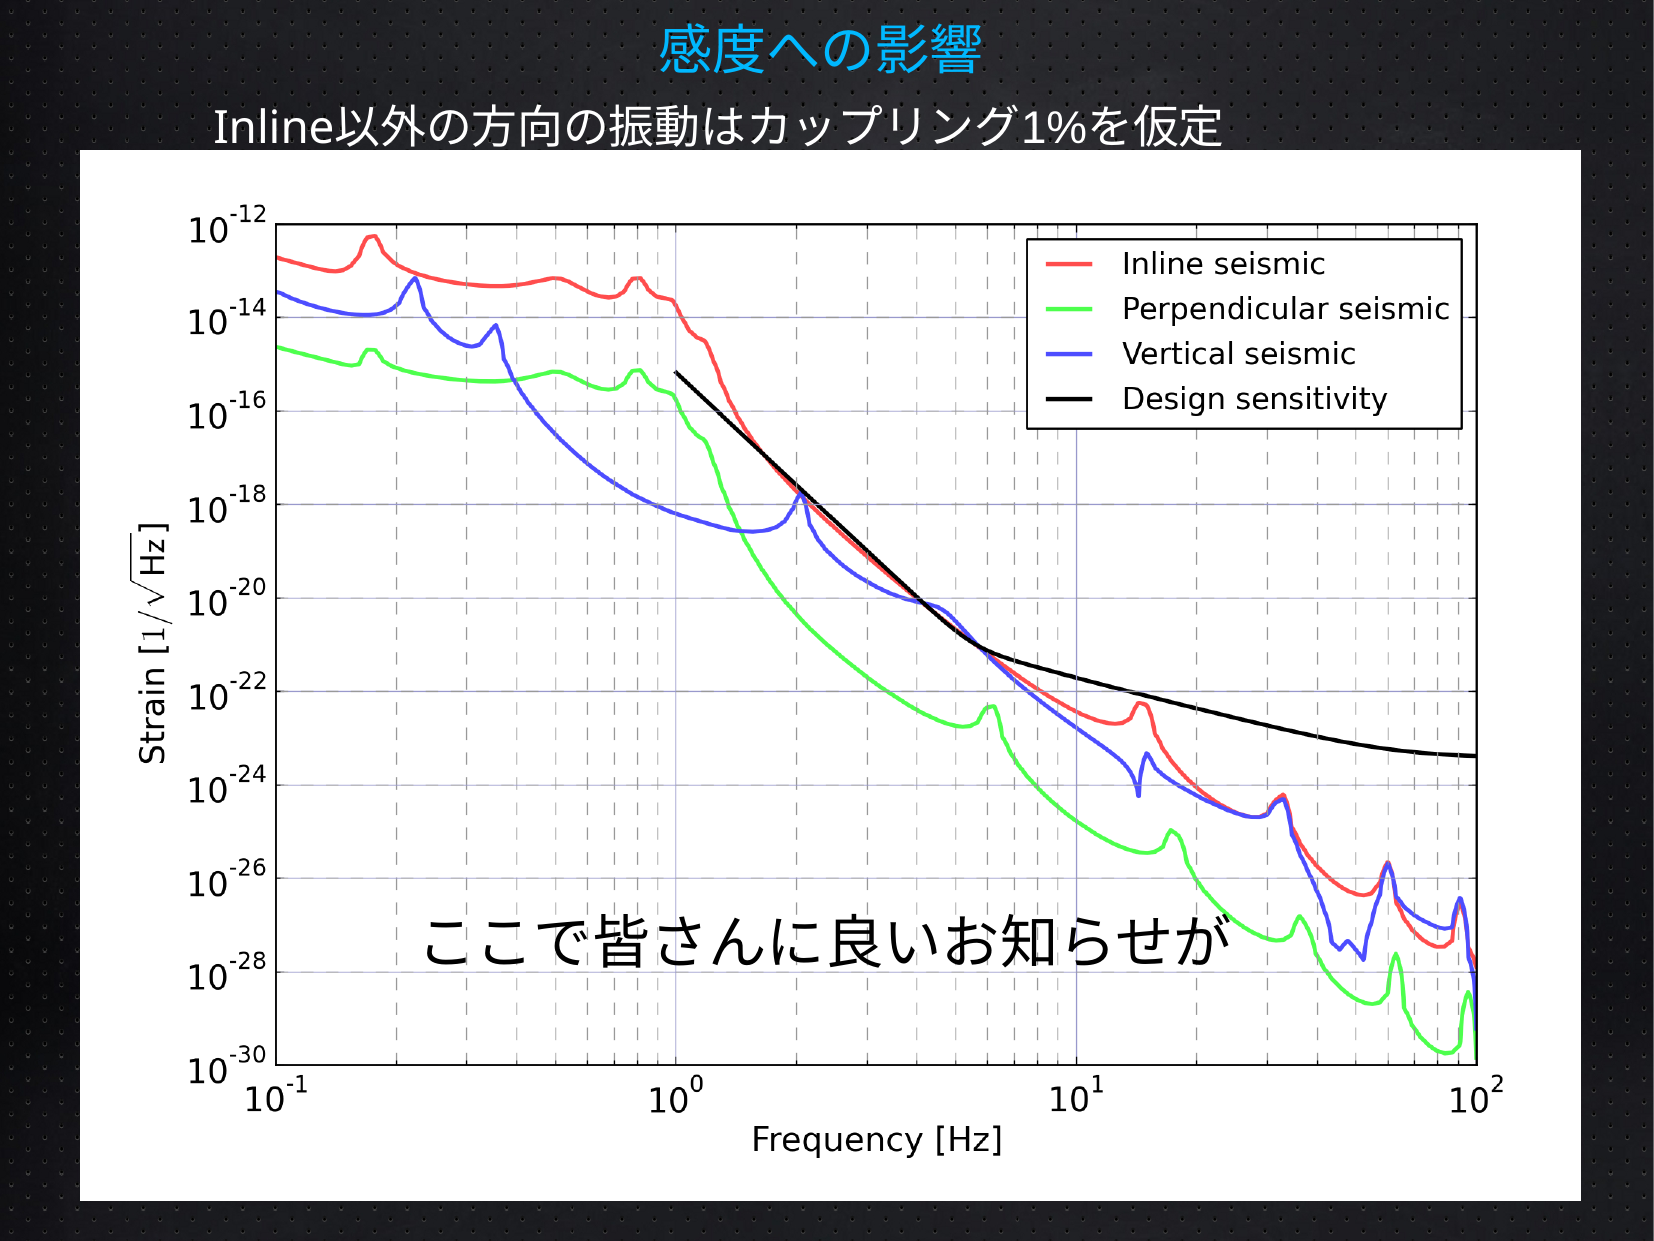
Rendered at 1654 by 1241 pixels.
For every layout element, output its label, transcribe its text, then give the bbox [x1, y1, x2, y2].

text_box ここで皆さんに良いお知らせが [402, 888, 1182, 962]
title 感度への影響 [76, 10, 1565, 81]
picture [0, 0, 1654, 1241]
text_box Inline以外の方向の振動はカップリング1%を仮定 [198, 83, 1166, 150]
